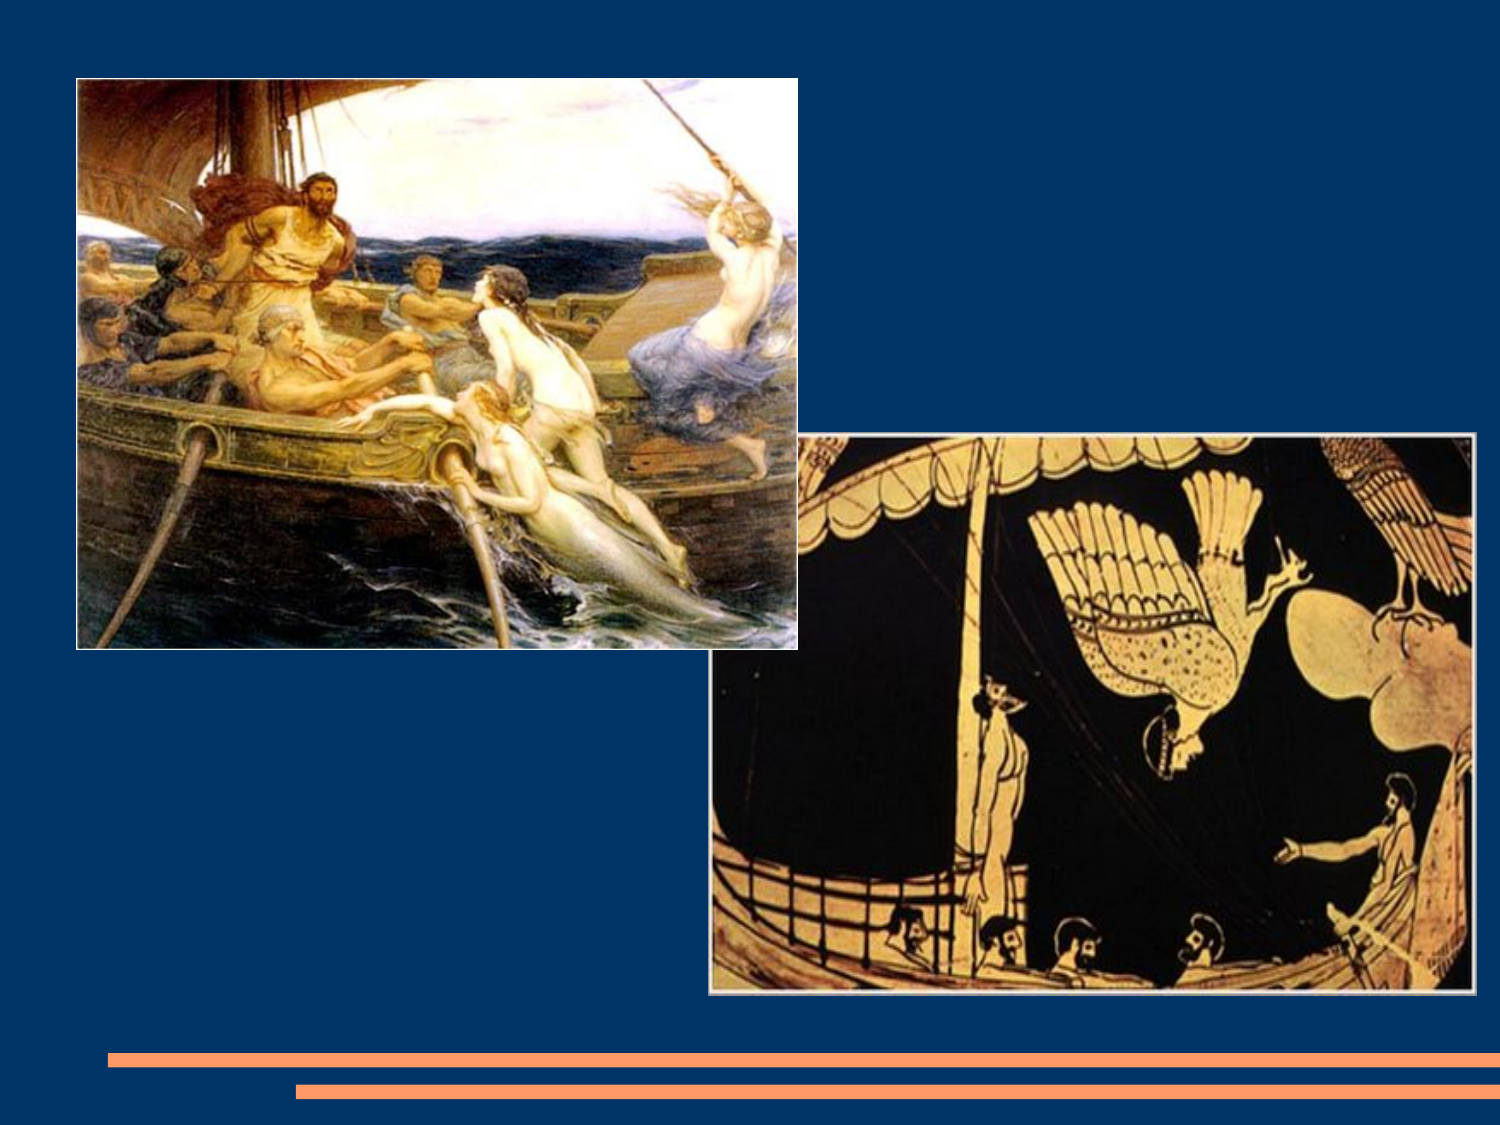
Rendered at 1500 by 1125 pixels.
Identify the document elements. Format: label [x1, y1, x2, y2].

picture [76, 78, 1477, 996]
